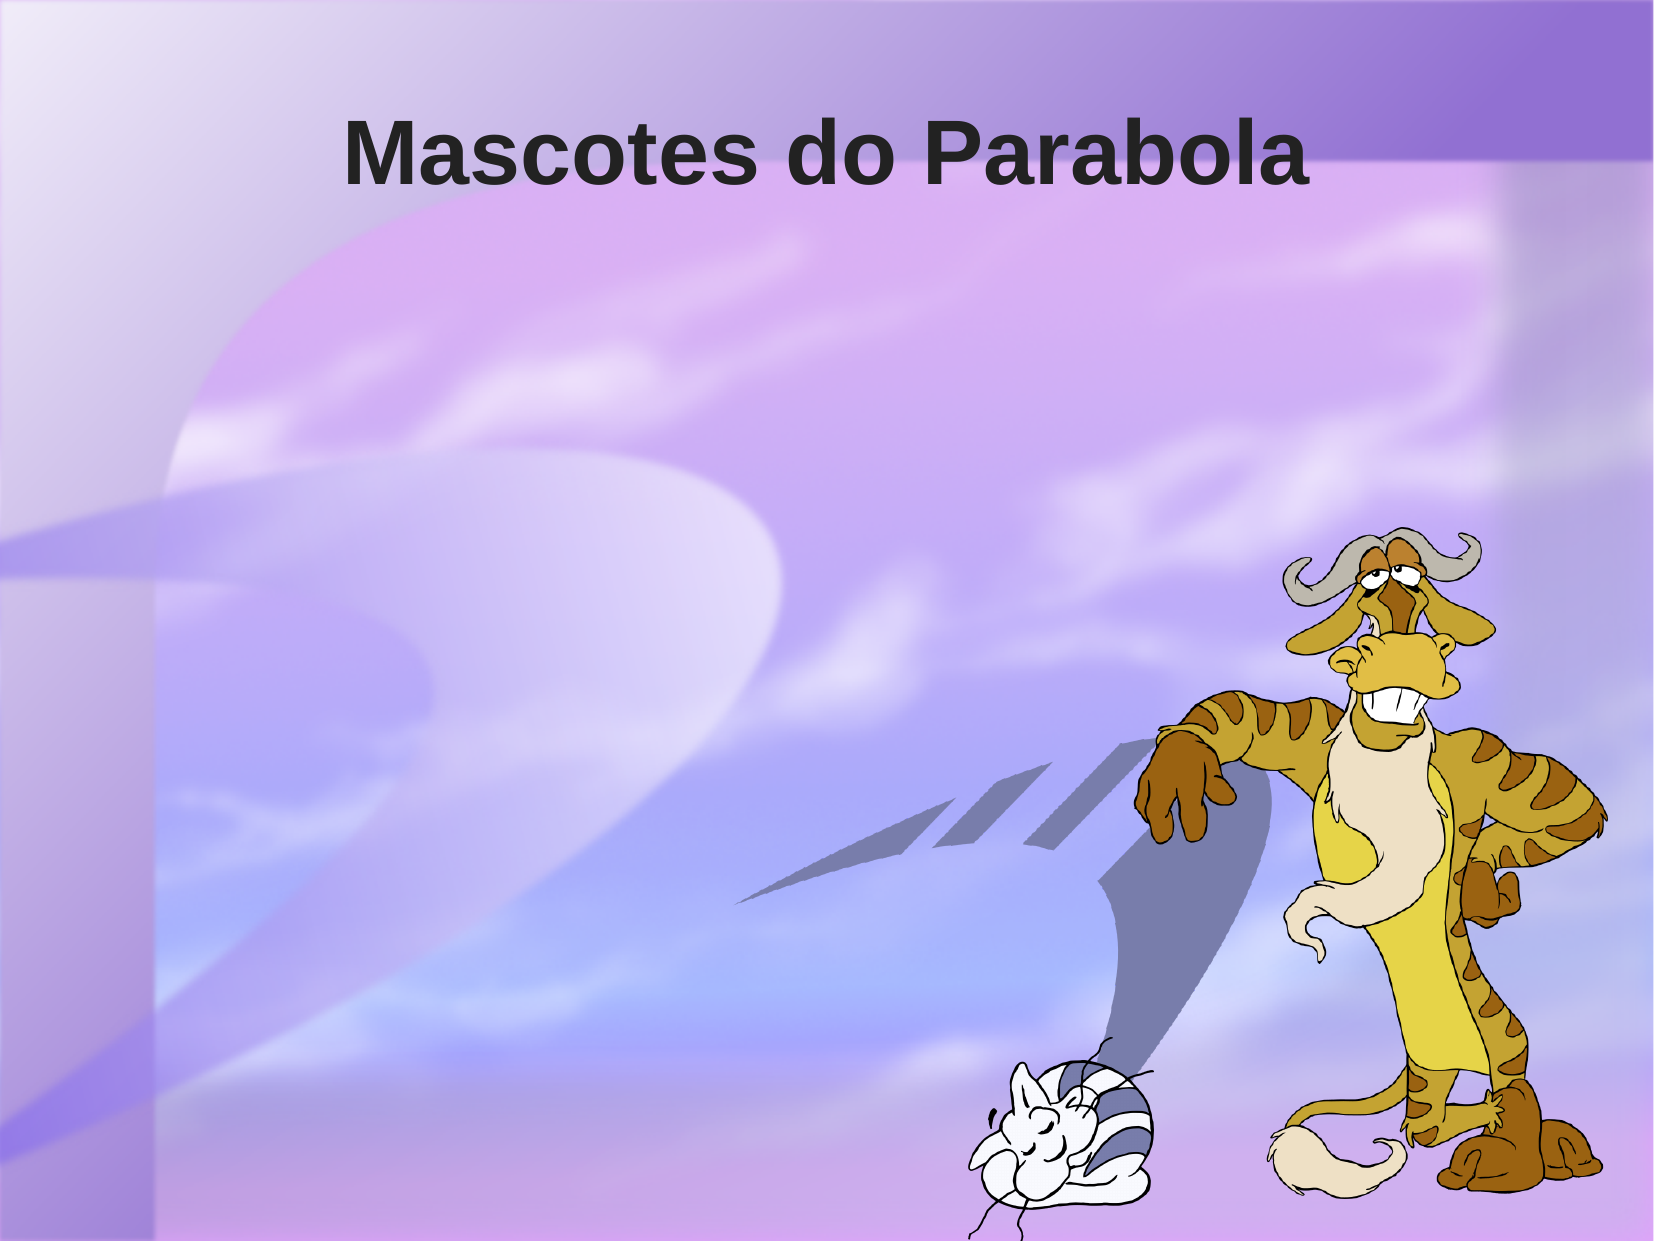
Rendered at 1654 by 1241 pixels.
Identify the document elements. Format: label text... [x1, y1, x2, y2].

title Mascotes do Parabola [82, 24, 1571, 282]
picture [0, 0, 1654, 1241]
